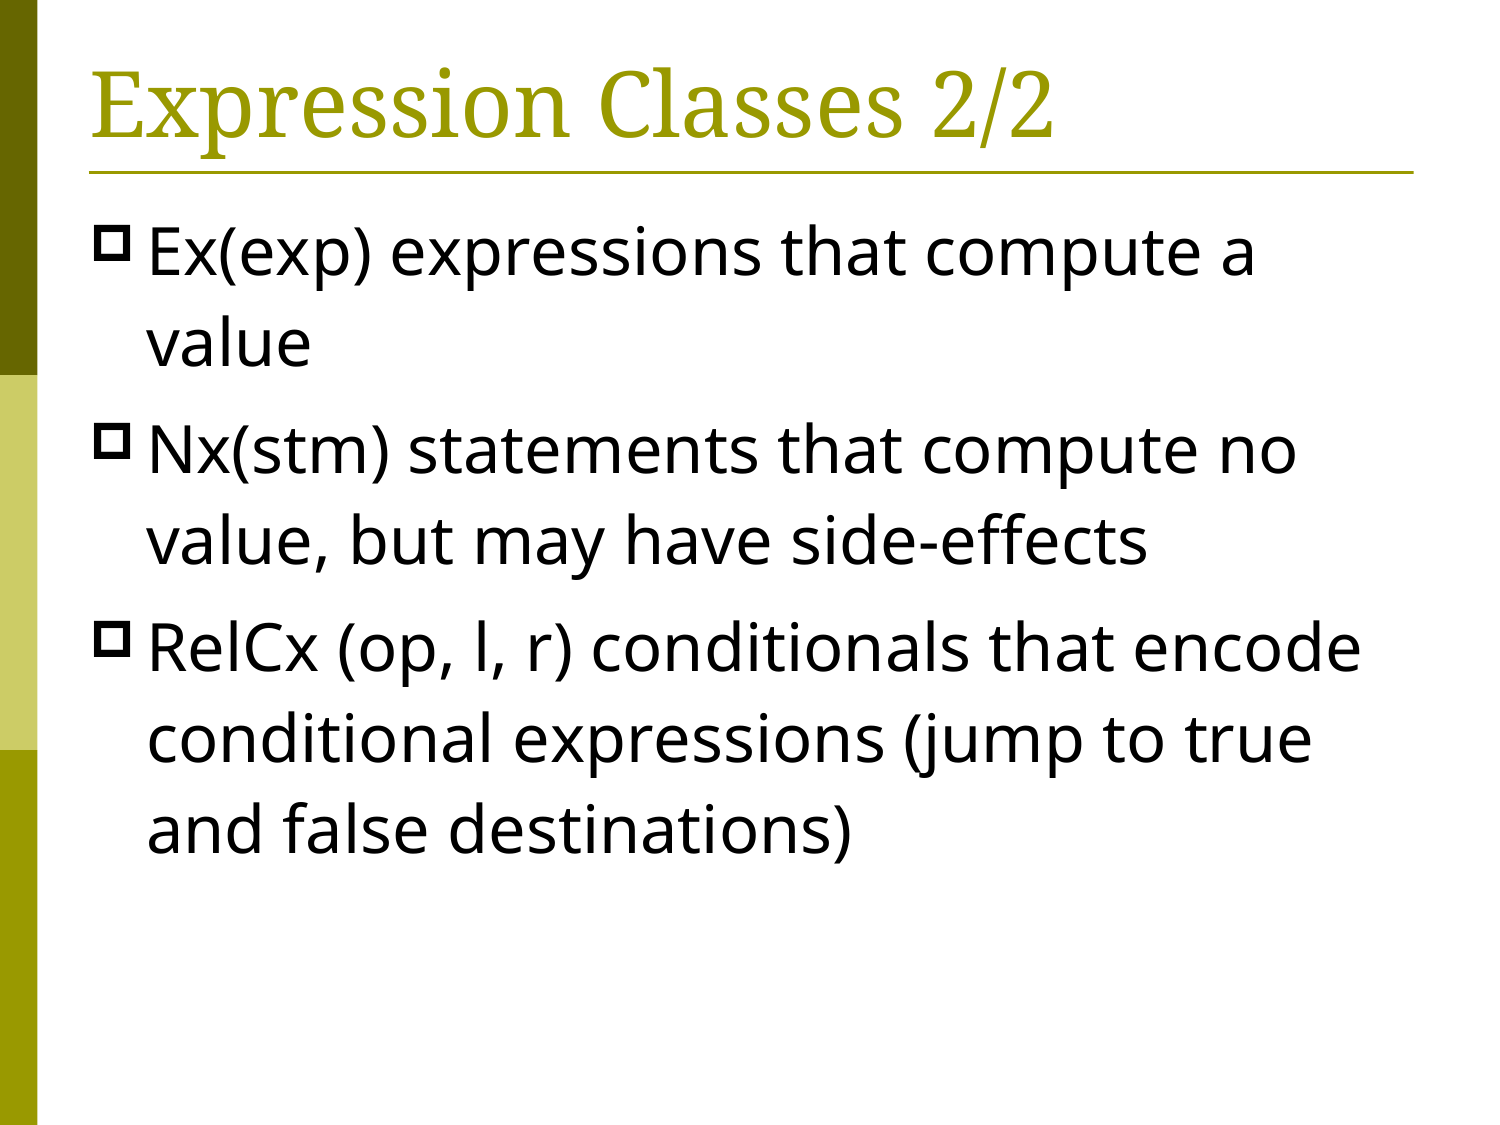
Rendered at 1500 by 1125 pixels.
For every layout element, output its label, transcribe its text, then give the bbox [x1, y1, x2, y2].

title Expression Classes 2/2 [75, 45, 1426, 173]
list Ex(exp) expressions that compute a value Nx(stm) statements that compute no value, but may have side-effects RelCx (op, l, r) conditionals that encode conditional expressions (jump to true and false destinations) [75, 196, 1426, 1006]
